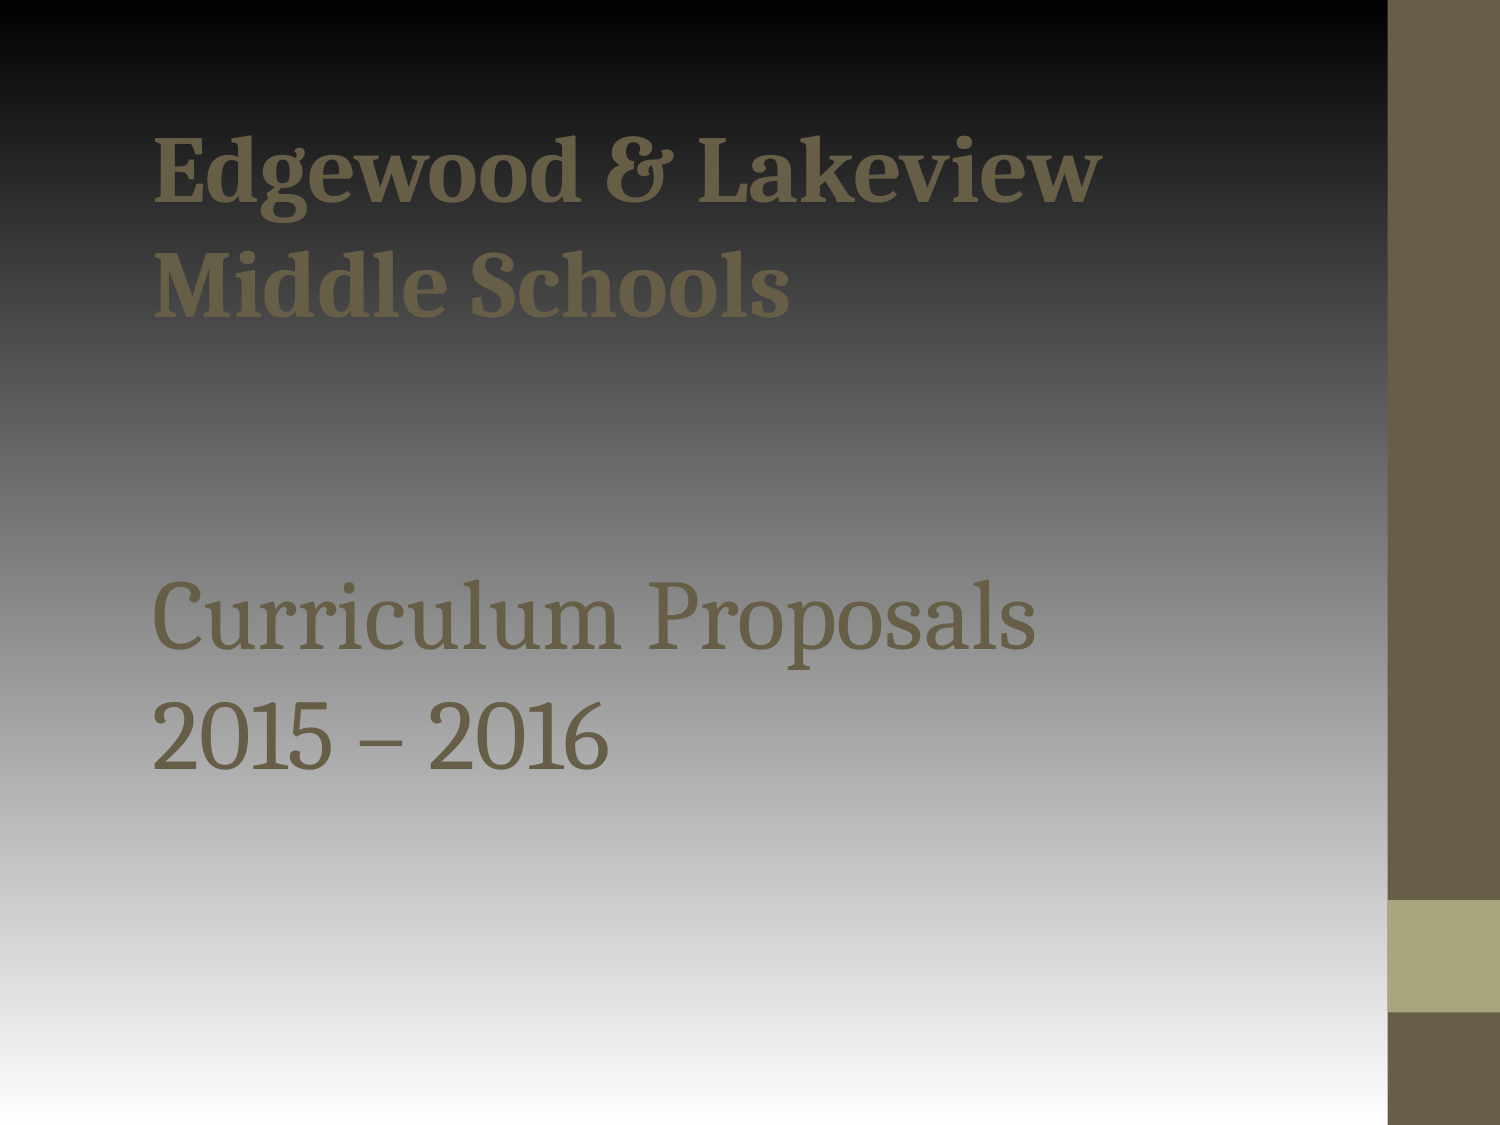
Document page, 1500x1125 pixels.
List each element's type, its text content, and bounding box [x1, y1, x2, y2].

subtitle Curriculum Proposals 2015 – 2016 [137, 526, 1363, 1000]
title Edgewood & Lakeview Middle Schools [137, 99, 1375, 526]
